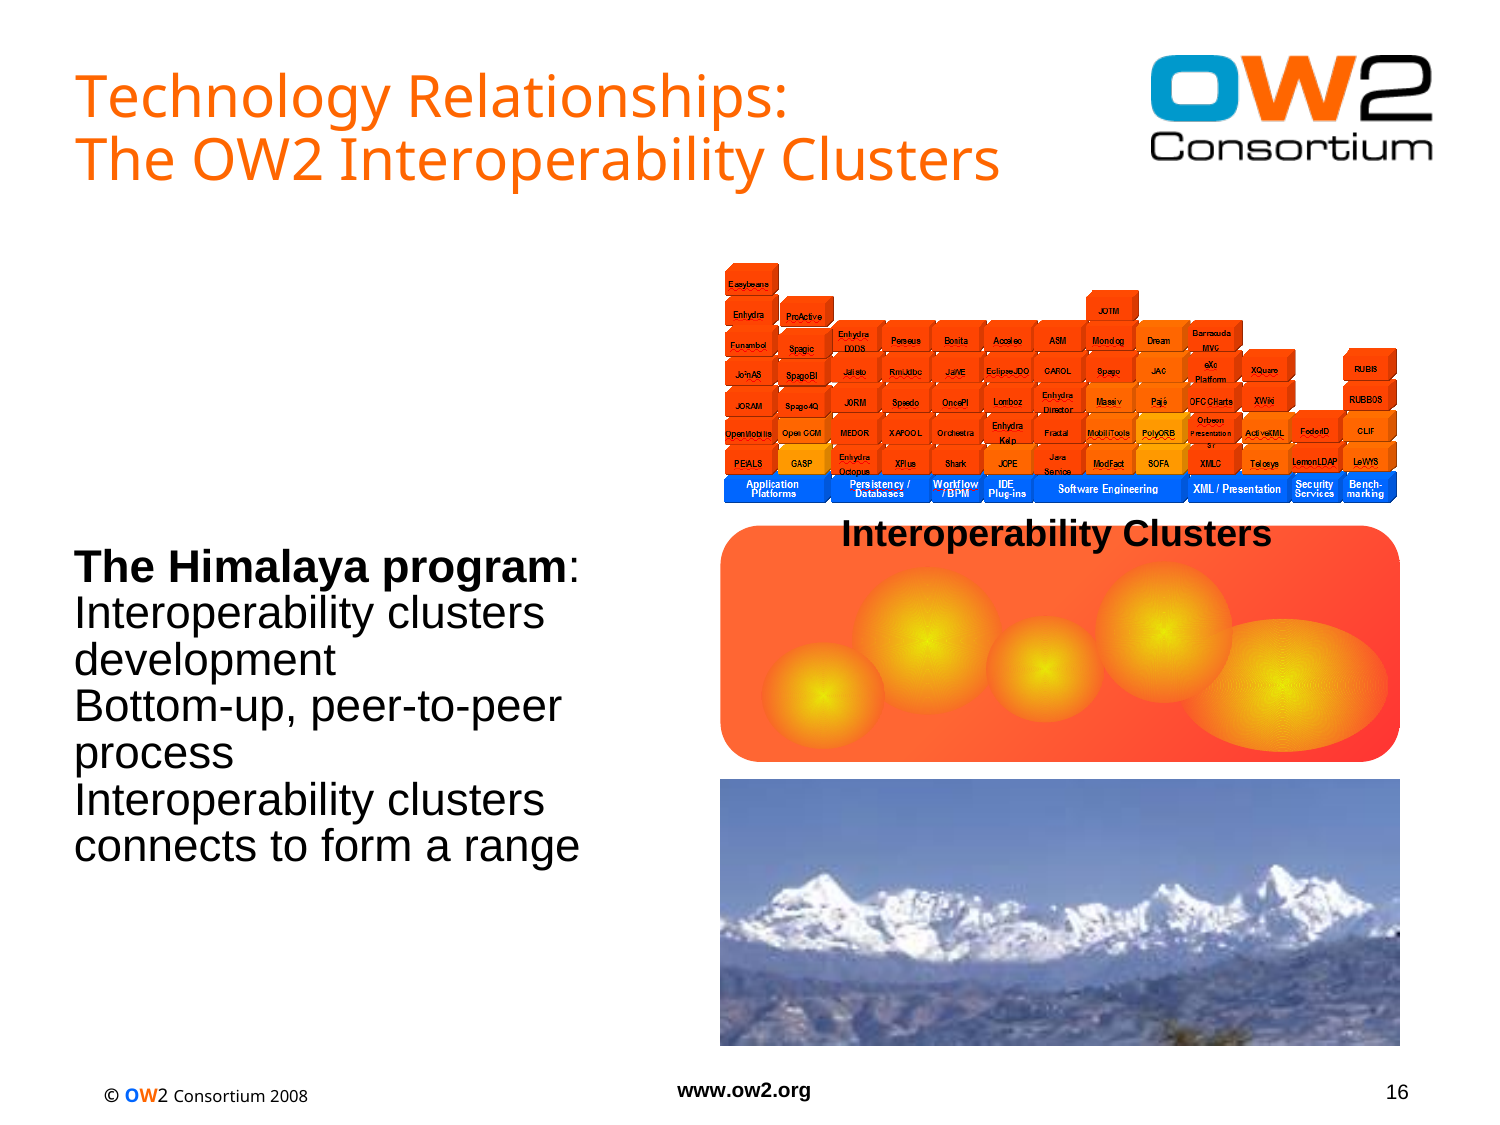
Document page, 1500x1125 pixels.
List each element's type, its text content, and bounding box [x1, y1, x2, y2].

text_box [720, 525, 1400, 762]
text_box The Himalaya program: Interoperability clusters development Bottom-up, peer-to-peer process Interoperability clusters connects to form a range [59, 537, 596, 884]
title Technology Relationships: The OW2 Interoperability Clusters [75, 52, 1175, 207]
picture [720, 779, 1400, 1046]
text_box Interoperability Clusters [826, 513, 1319, 572]
picture [720, 259, 1400, 506]
picture [1175, 72, 1218, 105]
picture [1175, 55, 1433, 161]
